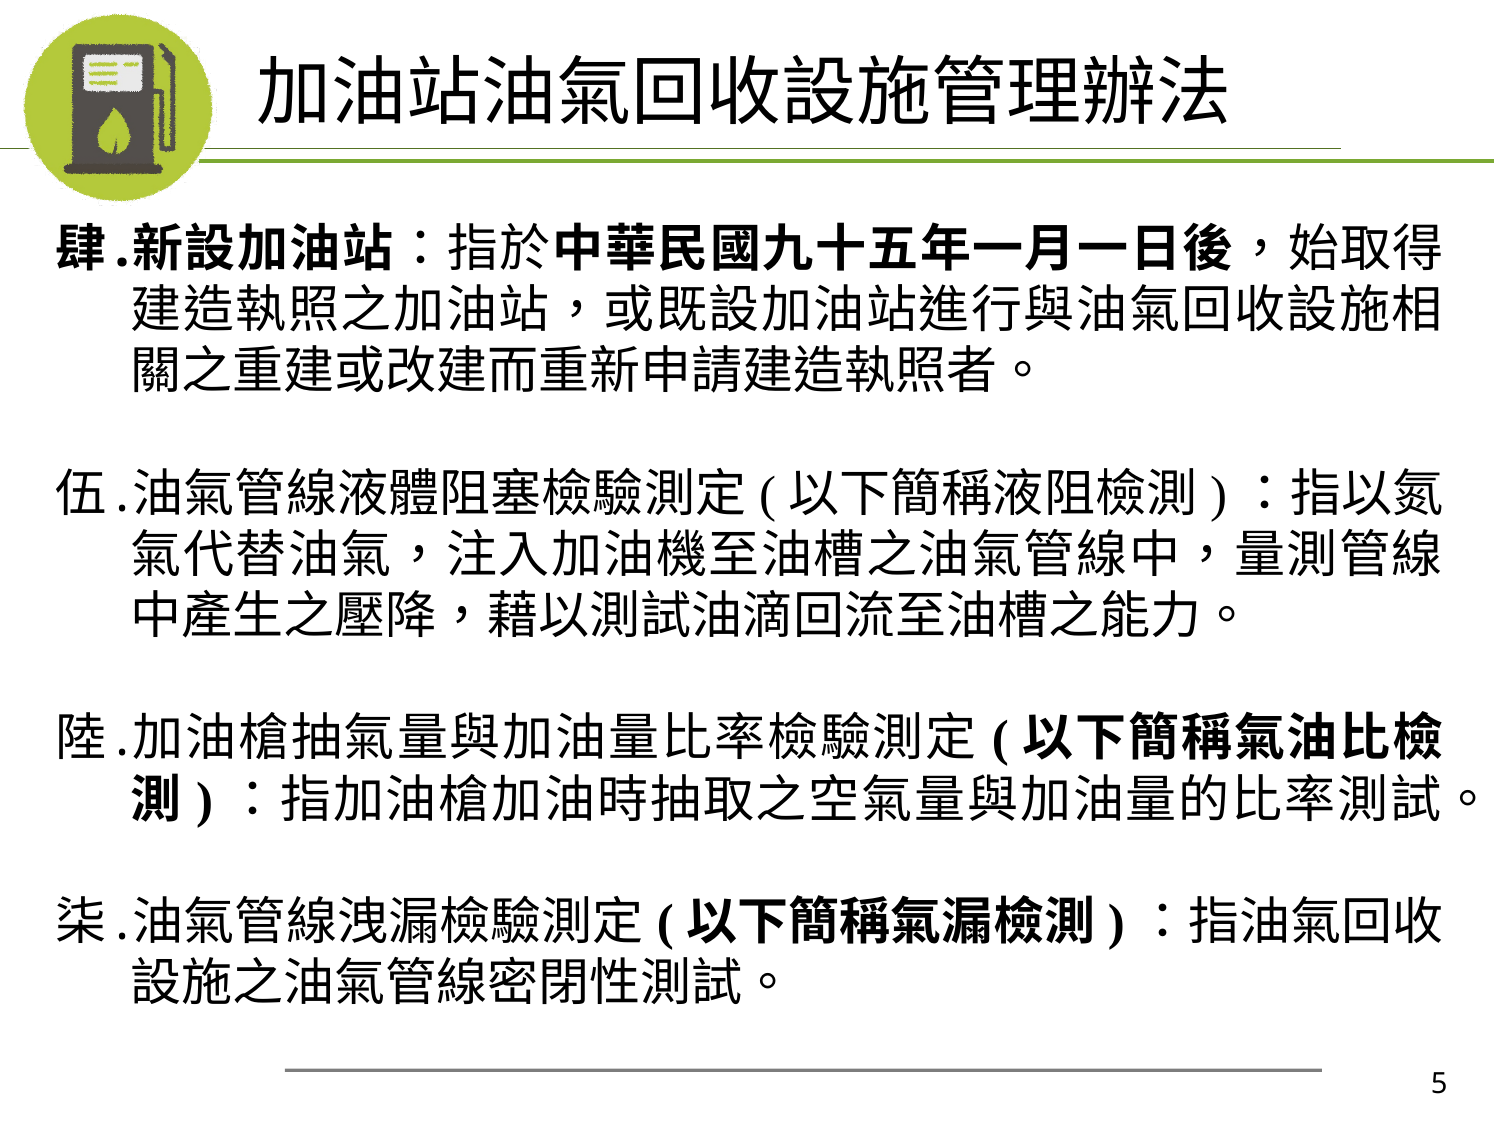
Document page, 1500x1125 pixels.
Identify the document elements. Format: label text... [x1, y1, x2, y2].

text_box 加油站油氣回收設施管理辦法 [242, 40, 1465, 149]
slide_number <編號> [1396, 1046, 1483, 1123]
text_box 新設加油站：指於中華民國九十五年一月一日後，始取得建造執照之加油站，或既設加油站進行與油氣回收設施相關之重建或改建而重新申請建造執照者。 油氣管線液體阻塞檢驗測定(以下簡稱液阻檢測)：指以氮氣代替油氣，注入加油機至油槽之油氣管線中，量測管線中產生之壓降，藉以測試油滴回流至油槽之能力。 加油槍抽氣量與加油量比率檢驗測定(以下簡稱氣油比檢測)：指加油槍加油時抽取之空氣量與加油量的比率測試。 油氣管線洩漏檢驗測定(以下簡稱氣漏檢測)：指油氣回收設施之油氣管線密閉性測試。 [41, 207, 1459, 1106]
picture [17, 7, 219, 208]
